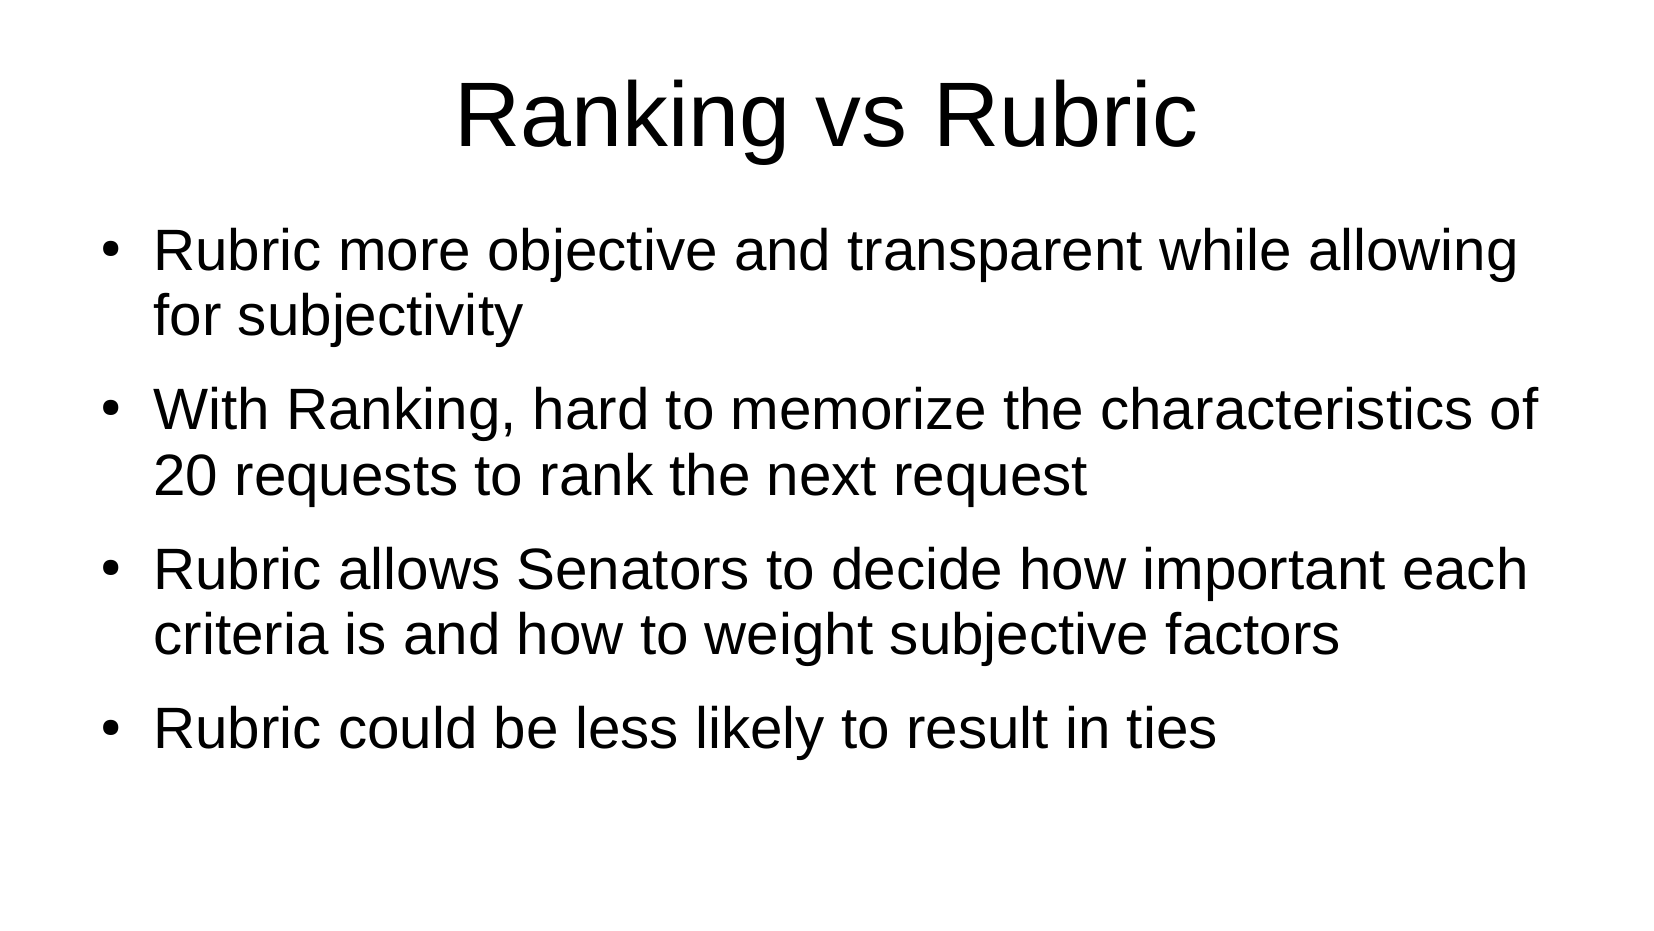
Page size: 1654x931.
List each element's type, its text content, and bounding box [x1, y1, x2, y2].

list Rubric more objective and transparent while allowing for subjectivity With Ranking, hard to memorize the characteristics of 20 requests to rank the next request Rubric allows Senators to decide how important each criteria is and how to weight subjective factors Rubric could be less likely to result in ties [82, 217, 1571, 856]
title Ranking vs Rubric [82, 37, 1571, 193]
